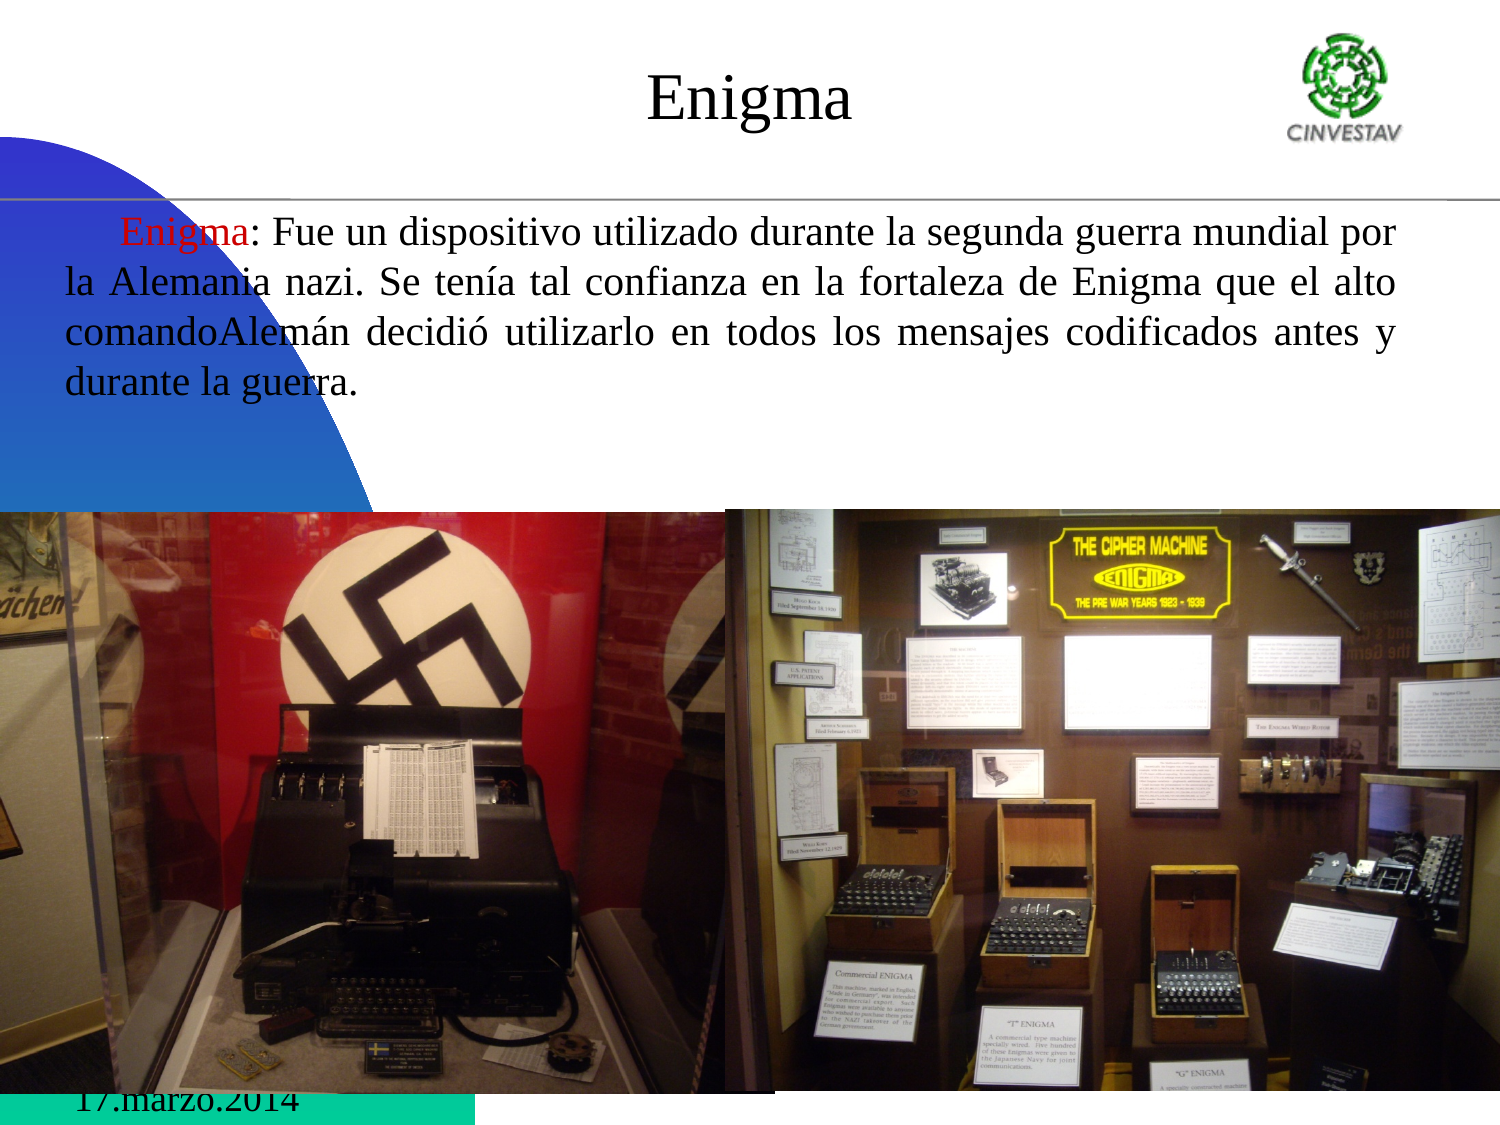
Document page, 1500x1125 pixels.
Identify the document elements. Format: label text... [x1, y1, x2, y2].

text_box Enigma [75, 45, 1426, 233]
text_box Enigma: Fue un dispositivo utilizado durante la segunda guerra mundial por la Alemania nazi. Se tenía tal confianza en la fortaleza de Enigma que el alto comandoAlemán decidió utilizarlo en todos los mensajes codificados antes y durante la guerra. [49, 195, 1413, 462]
picture [0, 509, 1500, 1094]
